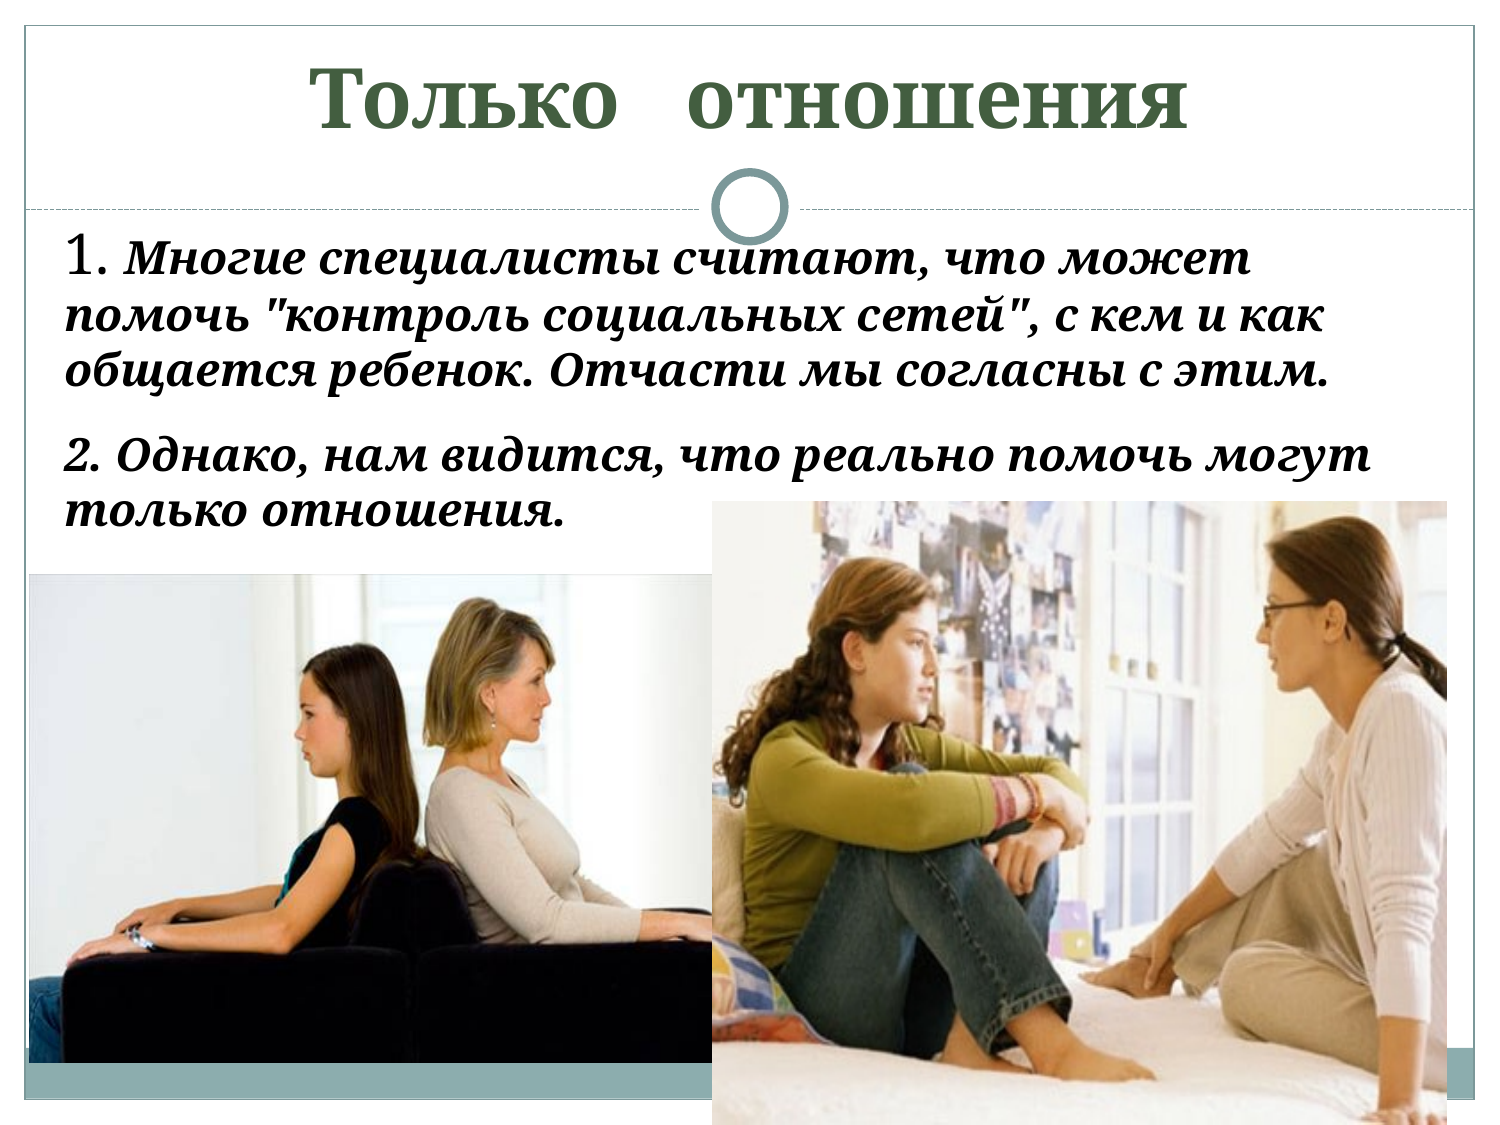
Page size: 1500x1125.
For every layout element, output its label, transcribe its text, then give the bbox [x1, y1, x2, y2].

picture [29, 501, 1447, 1125]
list 1. Многие специалисты считают, что может помочь "контроль социальных сетей", с кем и как общается ребенок. Отчасти мы согласны с этим. 2. Однако, нам видится, что реально помочь могут только отношения. [49, 210, 1445, 574]
title Только отношения [49, 37, 1450, 162]
